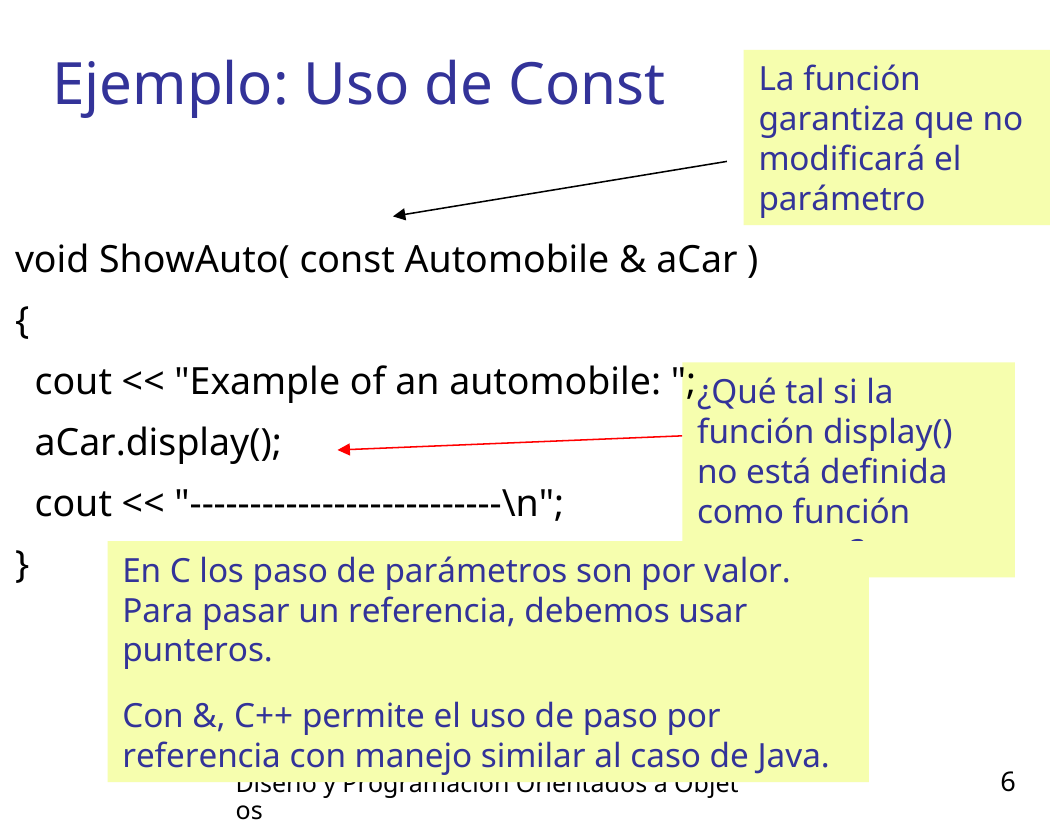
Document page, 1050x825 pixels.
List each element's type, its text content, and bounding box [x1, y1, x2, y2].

text_box En C los paso de parámetros son por valor. Para pasar un referencia, debemos usar punteros. Con &, C++ permite el uso de paso por referencia con manejo similar al caso de Java. [107, 541, 869, 783]
text_box ¿Qué tal si la función display() no está definida como función constante? [788, 362, 1015, 578]
list void ShowAuto( const Automobile & aCar )‏ { cout << "Example of an automobile: "; aCar.display(); cout << "--------------------------\n"; } [0, 225, 788, 601]
text_box La función garantiza que no modificará el parámetro [743, 49, 1050, 226]
title Ejemplo: Uso de Const [37, 4, 1026, 129]
